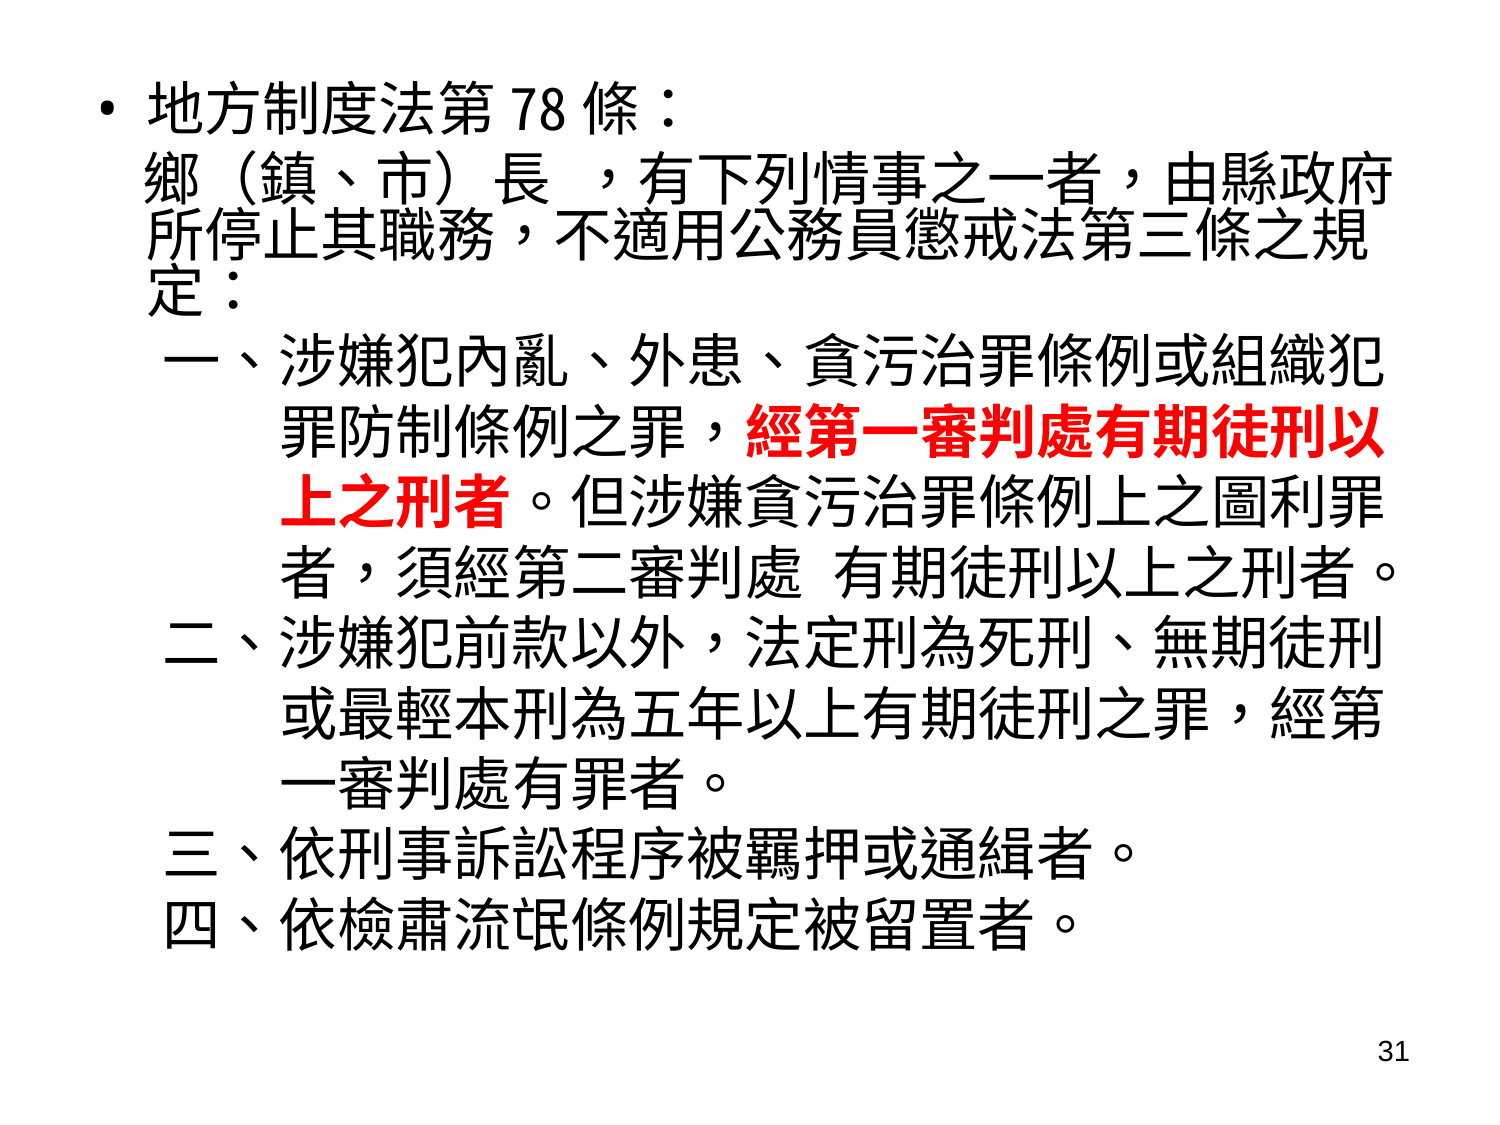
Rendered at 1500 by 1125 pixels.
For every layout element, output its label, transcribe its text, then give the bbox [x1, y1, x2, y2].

list 地方制度法第78條： 鄉（鎮、市）長 ，有下列情事之一者，由縣政府所停止其職務，不適用公務員懲戒法第三條之規定： 一、涉嫌犯內亂、外患、貪污治罪條例或組織犯 罪防制條例之罪，經第一審判處有期徒刑以 上之刑者。但涉嫌貪污治罪條例上之圖利罪 者，須經第二審判處 有期徒刑以上之刑者。 二、涉嫌犯前款以外，法定刑為死刑、無期徒刑 或最輕本刑為五年以上有期徒刑之罪，經第 一審判處有罪者。 三、依刑事訴訟程序被羈押或通緝者。 四、依檢肅流氓條例規定被留置者。 [75, 78, 1426, 1005]
